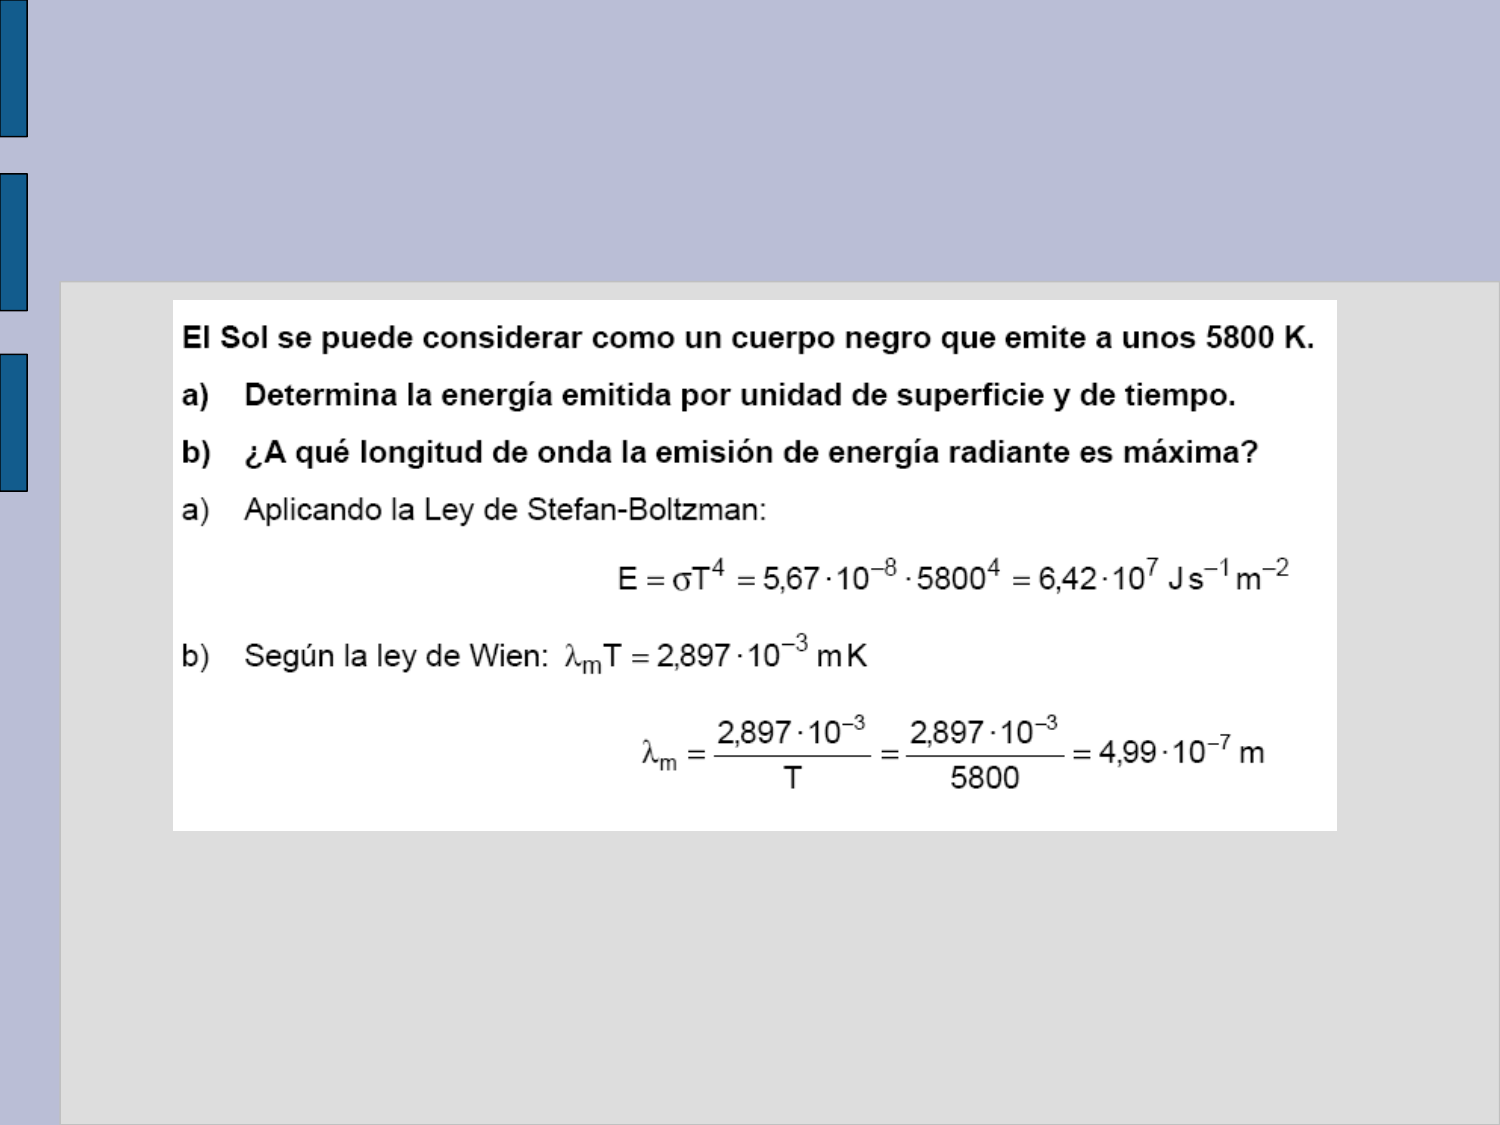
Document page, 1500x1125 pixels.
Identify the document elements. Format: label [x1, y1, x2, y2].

picture [173, 300, 1337, 831]
